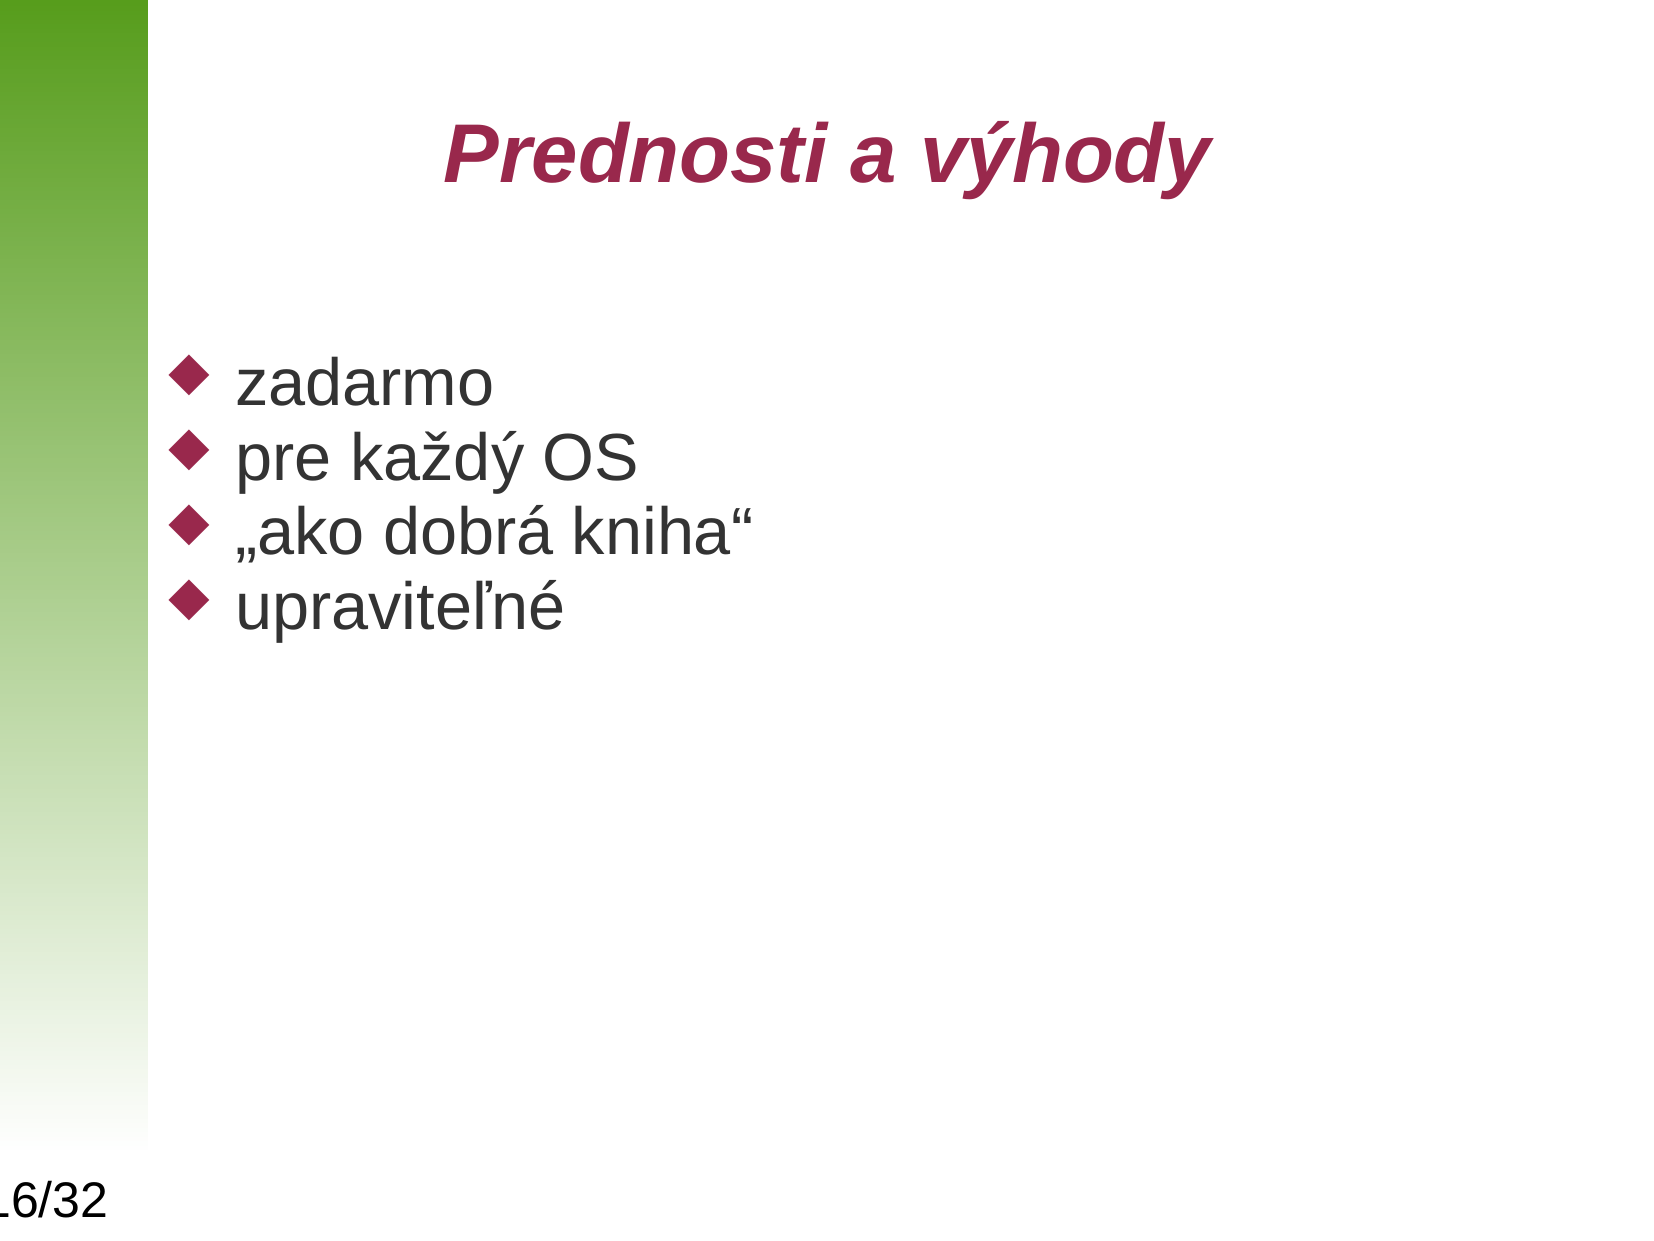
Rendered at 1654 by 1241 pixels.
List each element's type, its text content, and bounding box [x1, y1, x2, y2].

list zadarmo pre každý OS „ako dobrá kniha“ upraviteľné [152, 344, 1534, 1127]
title Prednosti a výhody [121, 49, 1534, 257]
